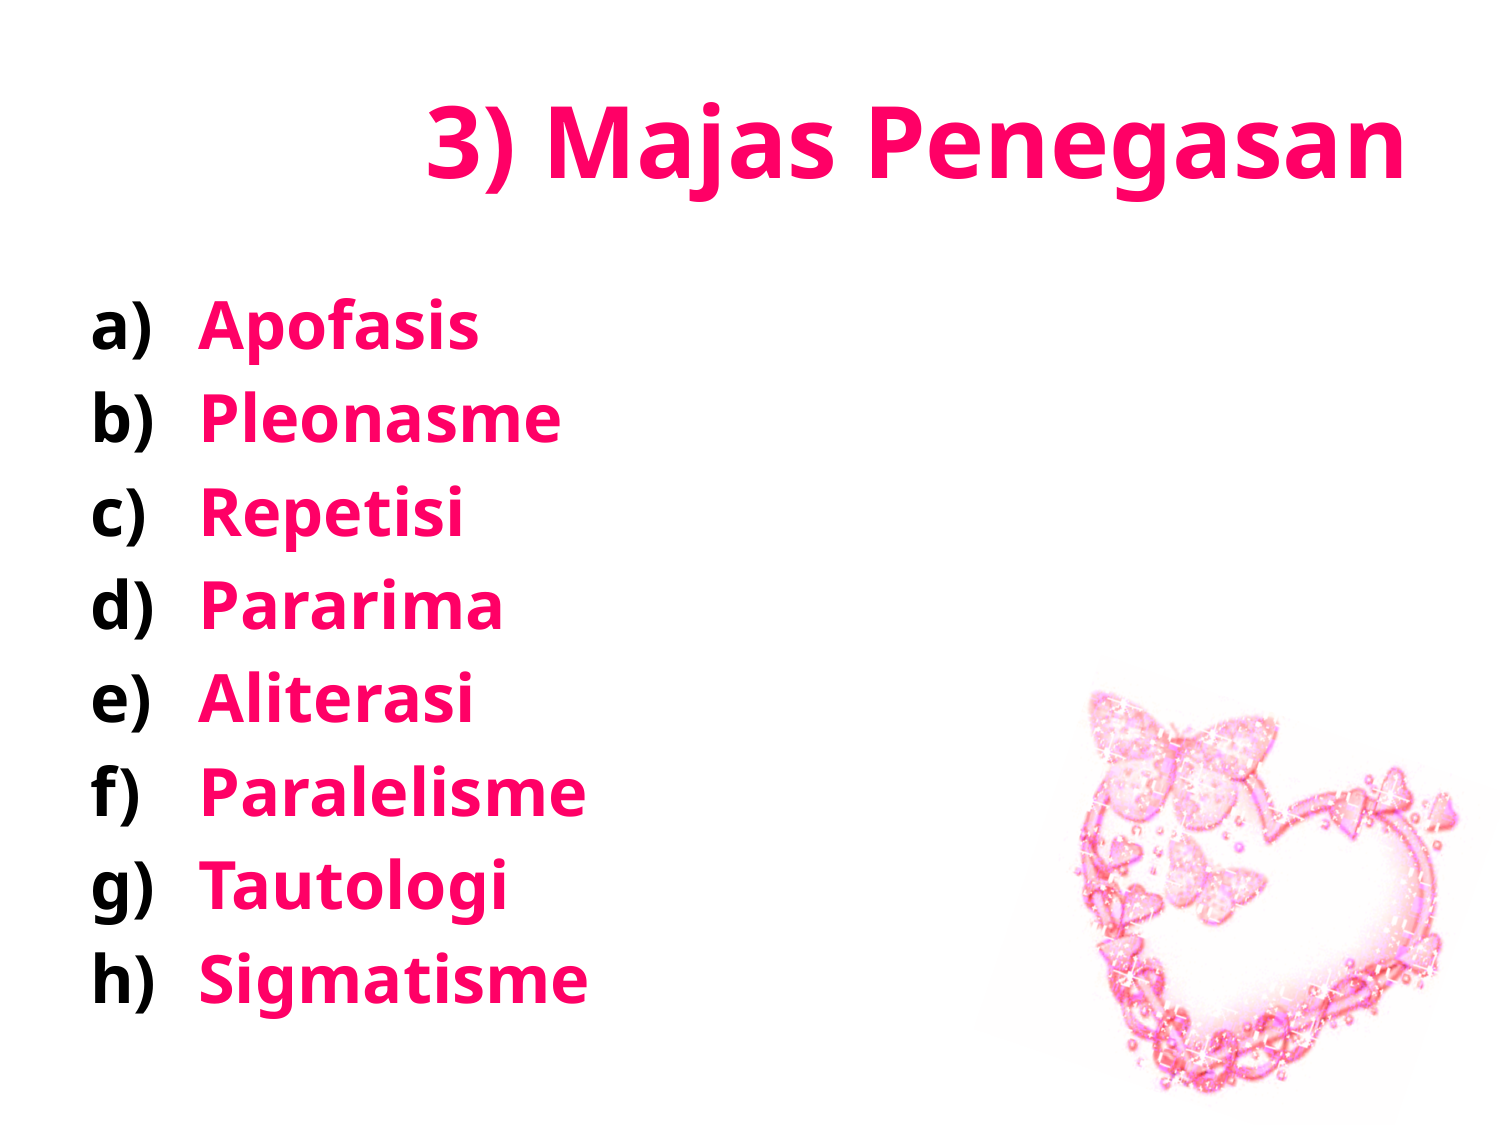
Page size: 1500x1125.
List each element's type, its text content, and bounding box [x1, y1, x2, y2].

picture [972, 653, 1500, 1125]
title 3) Majas Penegasan [75, 45, 1425, 233]
list Apofasis Pleonasme Repetisi Pararima Aliterasi Paralelisme Tautologi Sigmatisme [75, 275, 1425, 1030]
